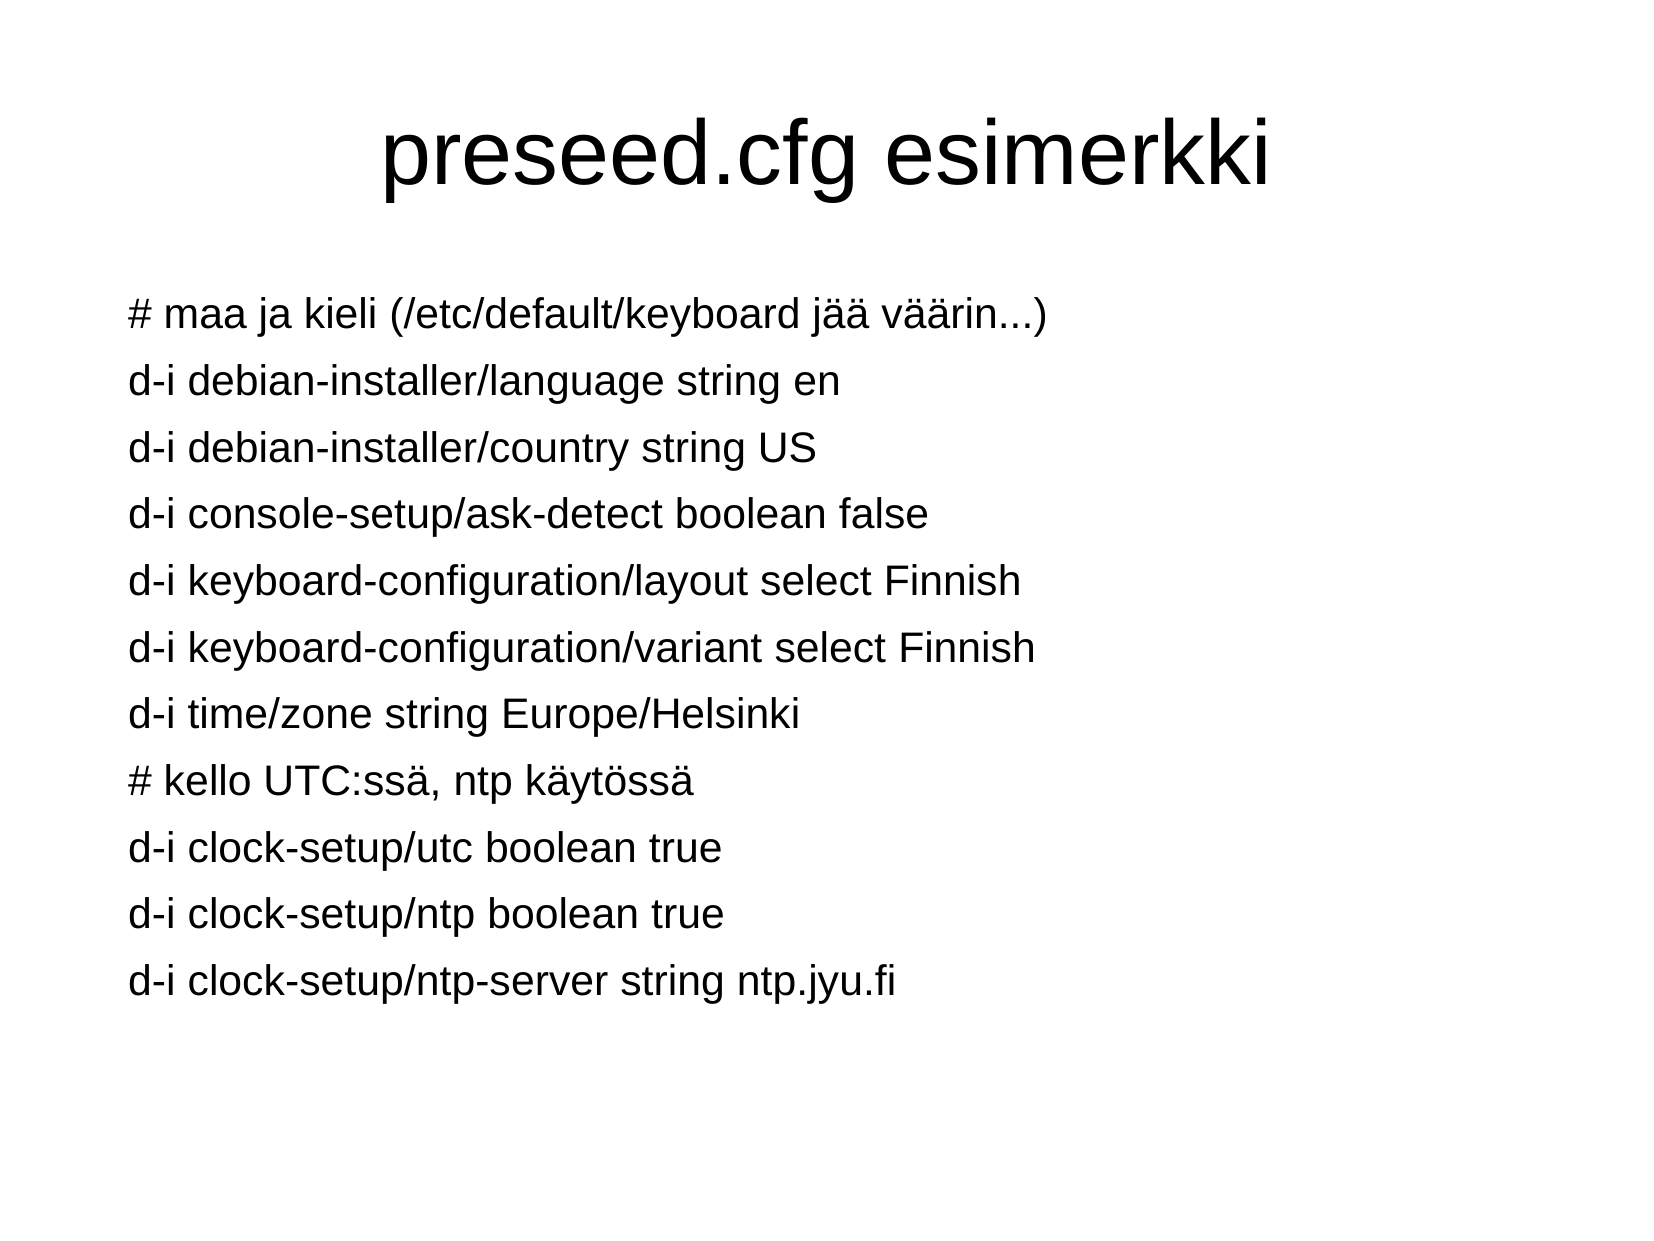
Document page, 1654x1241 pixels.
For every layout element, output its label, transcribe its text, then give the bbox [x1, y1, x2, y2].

title preseed.cfg esimerkki [82, 49, 1571, 257]
list # maa ja kieli (/etc/default/keyboard jää väärin...) d-i debian-installer/language string en d-i debian-installer/country string US d-i console-setup/ask-detect boolean false d-i keyboard-configuration/layout select Finnish d-i keyboard-configuration/variant select Finnish d-i time/zone string Europe/Helsinki # kello UTC:ssä, ntp käytössä d-i clock-setup/utc boolean true d-i clock-setup/ntp boolean true d-i clock-setup/ntp-server string ntp.jyu.fi [82, 290, 1571, 1010]
